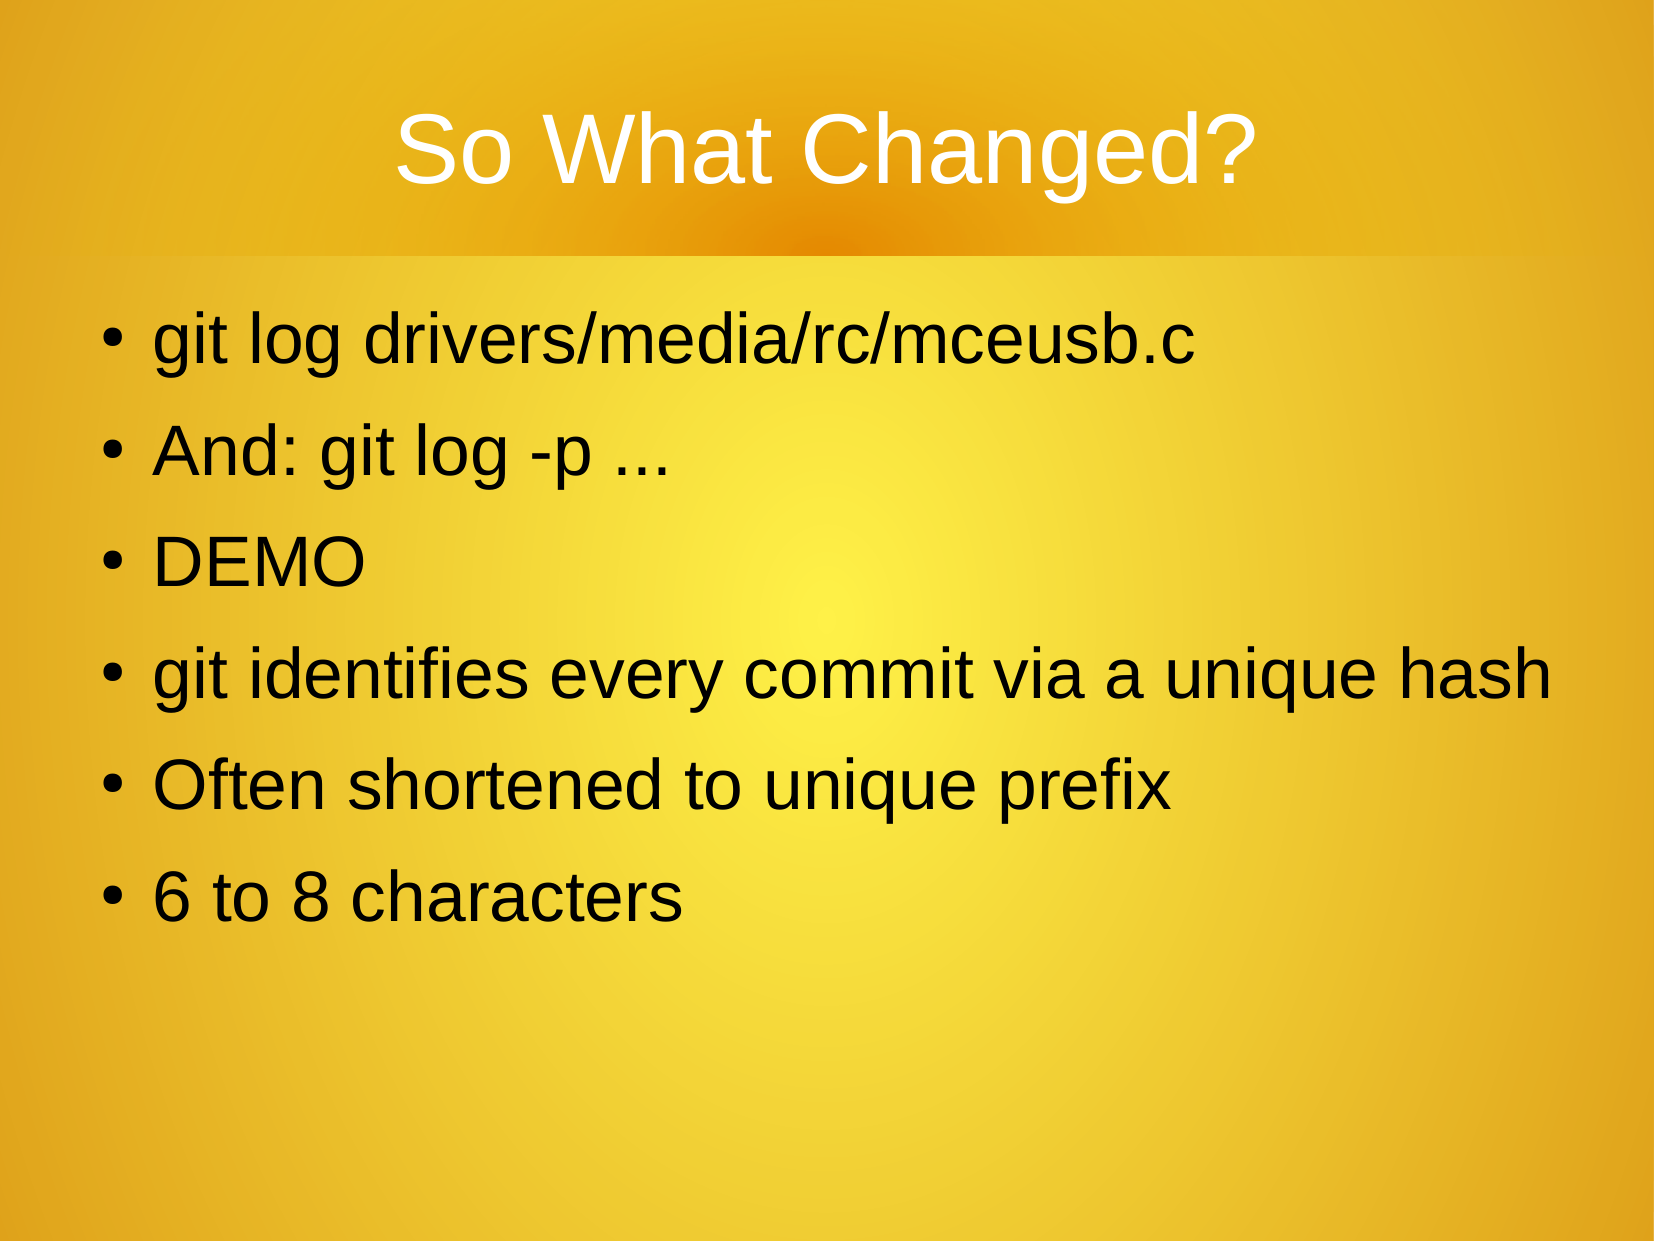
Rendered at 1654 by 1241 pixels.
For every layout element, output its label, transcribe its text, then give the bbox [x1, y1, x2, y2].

list git log drivers/media/rc/mceusb.c And: git log -p ... DEMO git identifies every commit via a unique hash Often shortened to unique prefix 6 to 8 characters [82, 299, 1571, 1019]
title So What Changed? [82, 47, 1571, 252]
